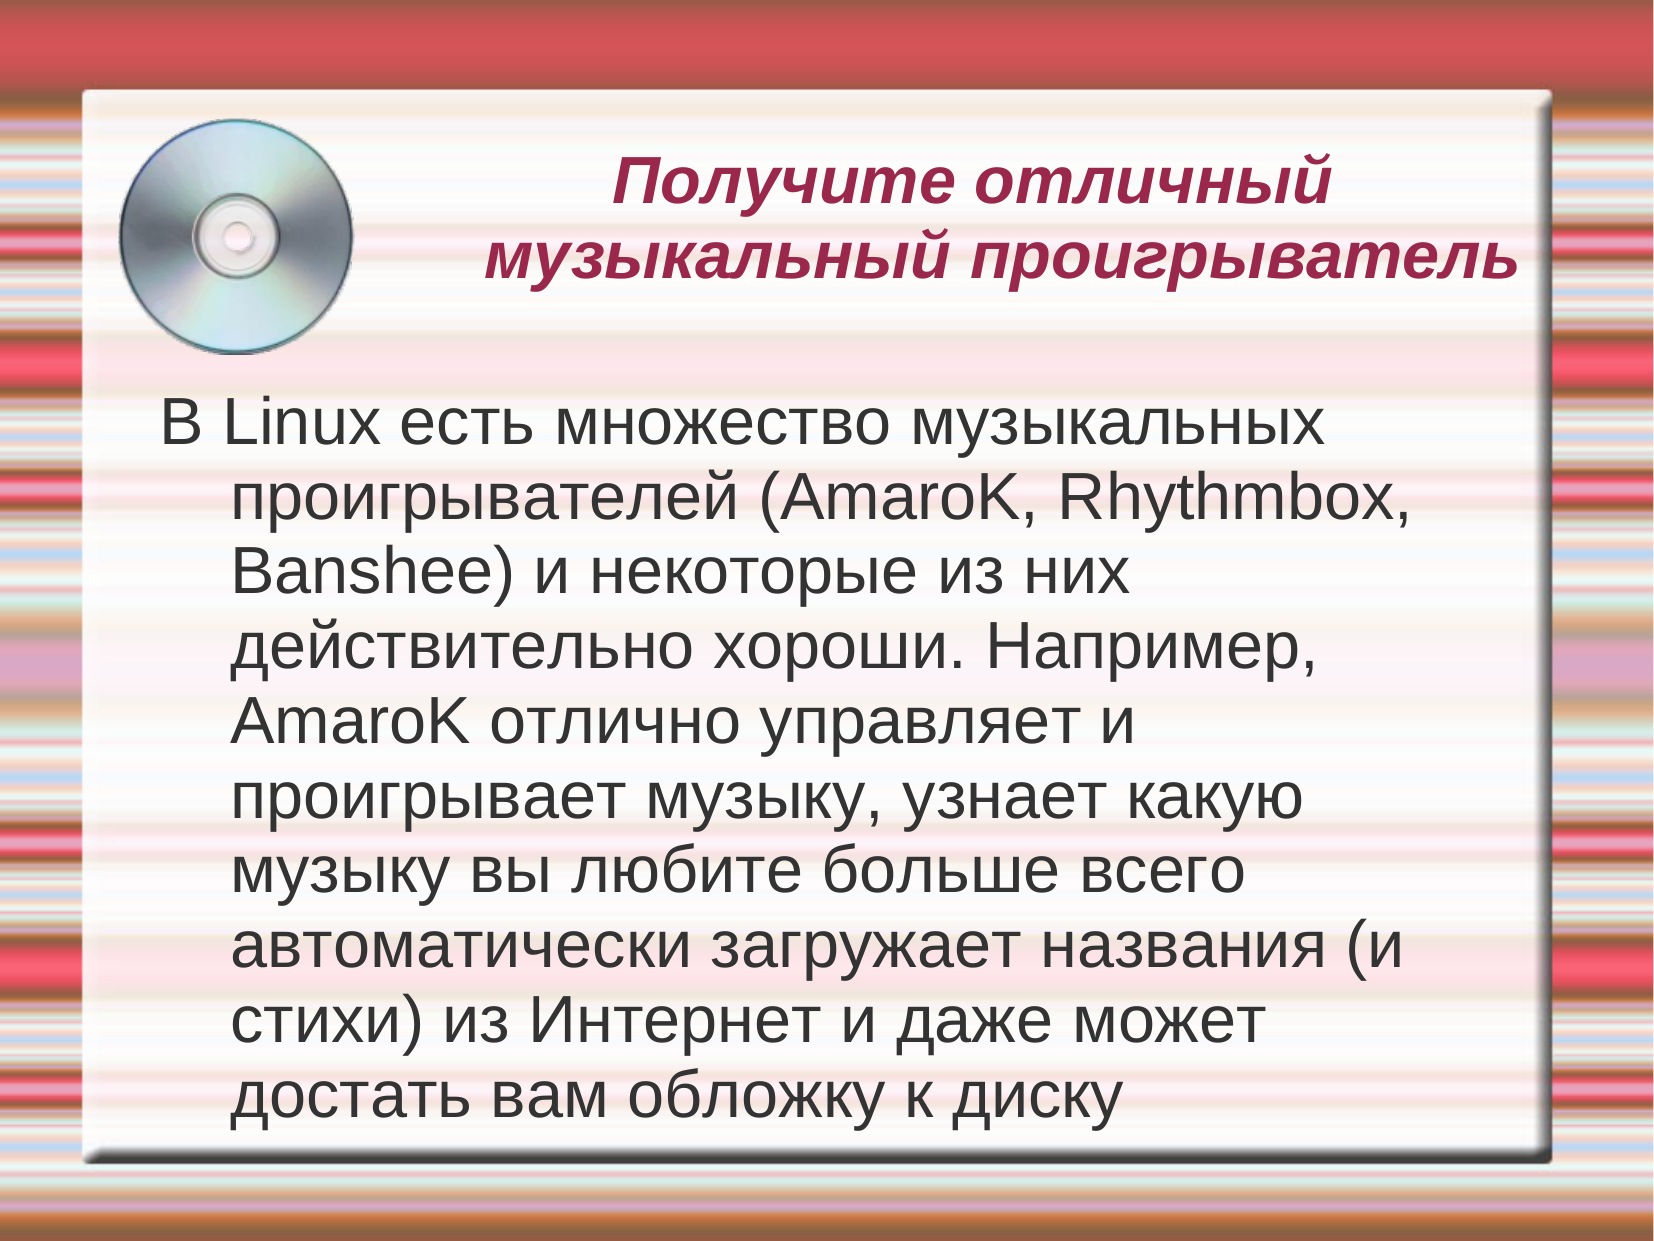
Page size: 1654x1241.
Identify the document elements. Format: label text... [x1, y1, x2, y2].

picture [0, 0, 1654, 1241]
list В Linux есть множество музыкальных проигрывателей (AmaroK, Rhythmbox, Banshee) и некоторые из них действительно хороши. Например, AmaroK отлично управляет и проигрывает музыку, узнает какую музыку вы любите больше всего автоматически загружает названия (и стихи) из Интернет и даже может достать вам обложку к диску [147, 383, 1517, 1132]
title Получите отличный музыкальный проигрыватель [413, 114, 1534, 322]
